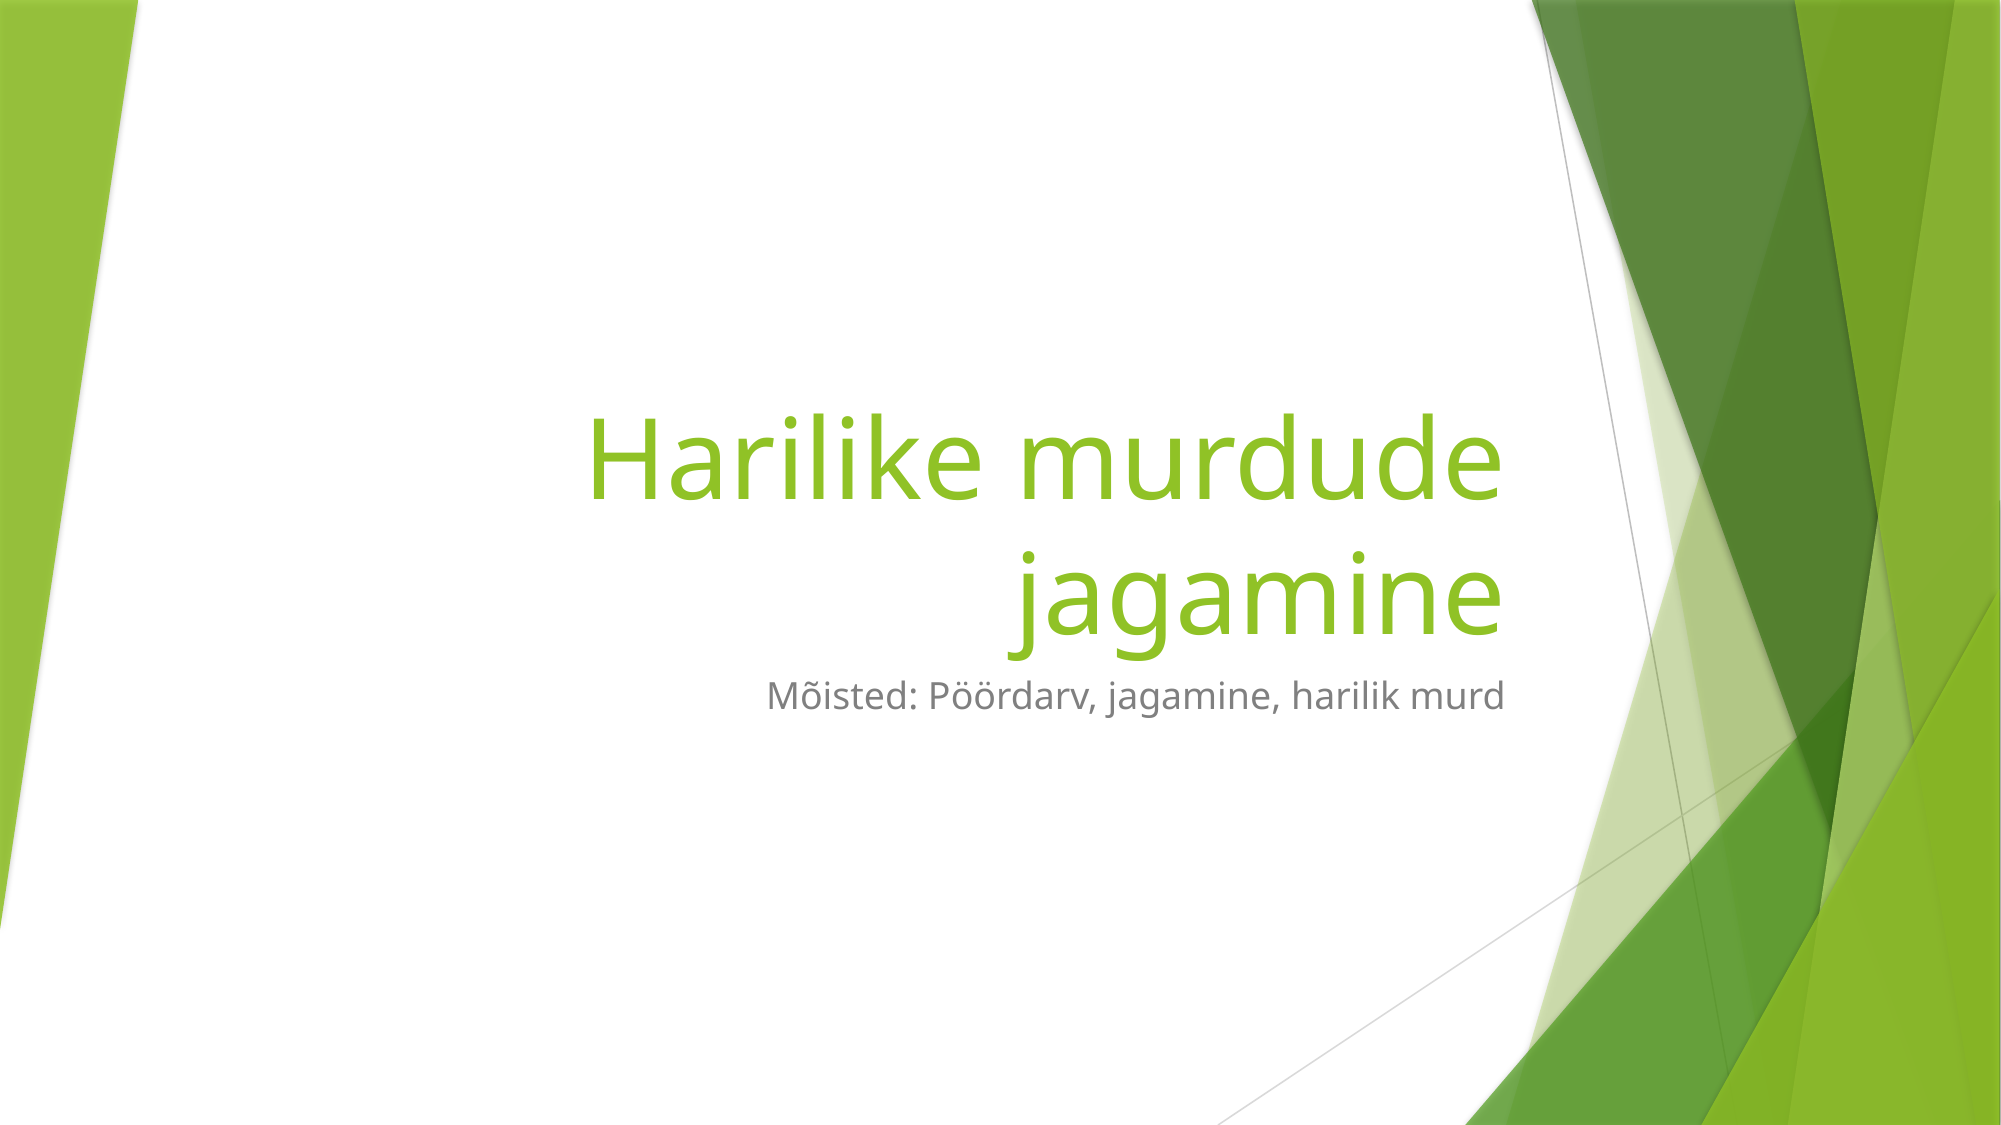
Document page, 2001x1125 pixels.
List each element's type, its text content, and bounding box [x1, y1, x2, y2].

subtitle Mõisted: Pöördarv, jagamine, harilik murd [247, 664, 1522, 845]
title Harilike murdude jagamine [247, 394, 1522, 664]
